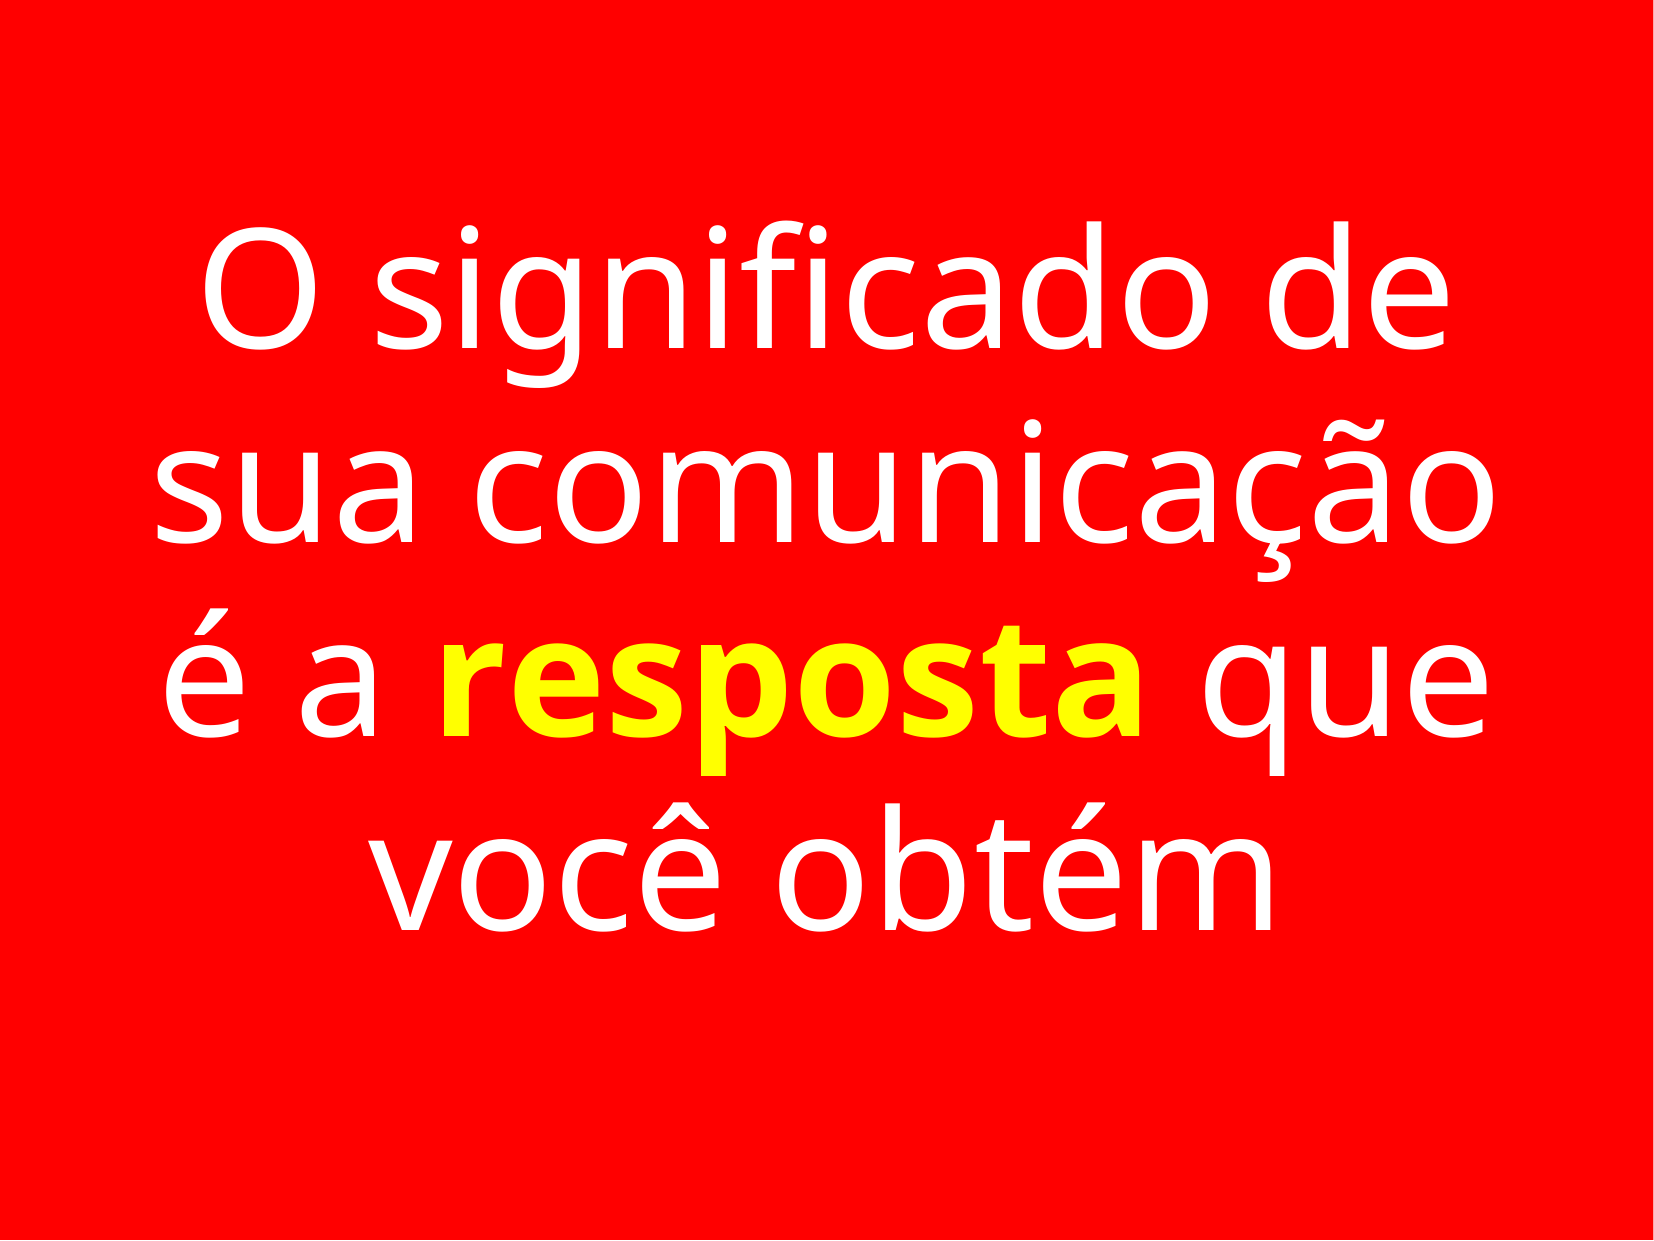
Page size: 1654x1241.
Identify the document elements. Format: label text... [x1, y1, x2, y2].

text_box O significado de sua comunicação é a resposta que você obtém [82, 49, 1571, 1109]
